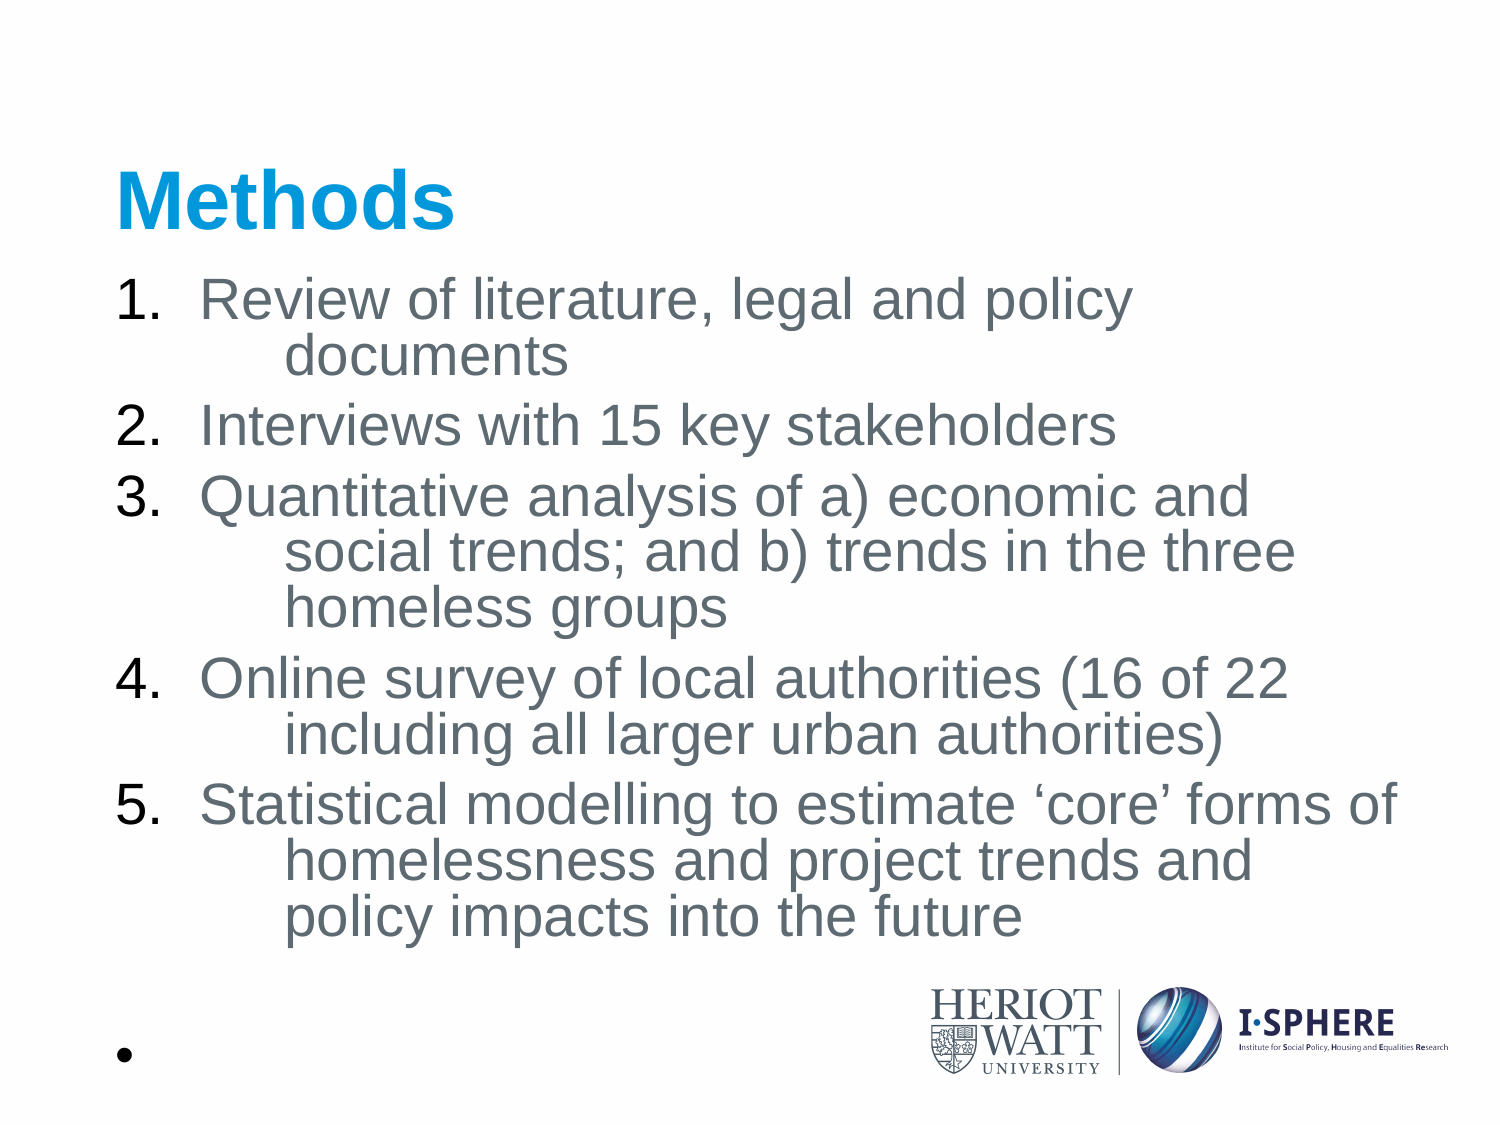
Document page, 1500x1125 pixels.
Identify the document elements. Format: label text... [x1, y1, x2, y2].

title Methods [100, 90, 1426, 254]
list Review of literature, legal and policy documents Interviews with 15 key stakeholders Quantitative analysis of a) economic and social trends; and b) trends in the three homeless groups Online survey of local authorities (16 of 22 including all larger urban authorities) Statistical modelling to estimate ‘core’ forms of homelessness and project trends and policy impacts into the future [100, 267, 1426, 1000]
